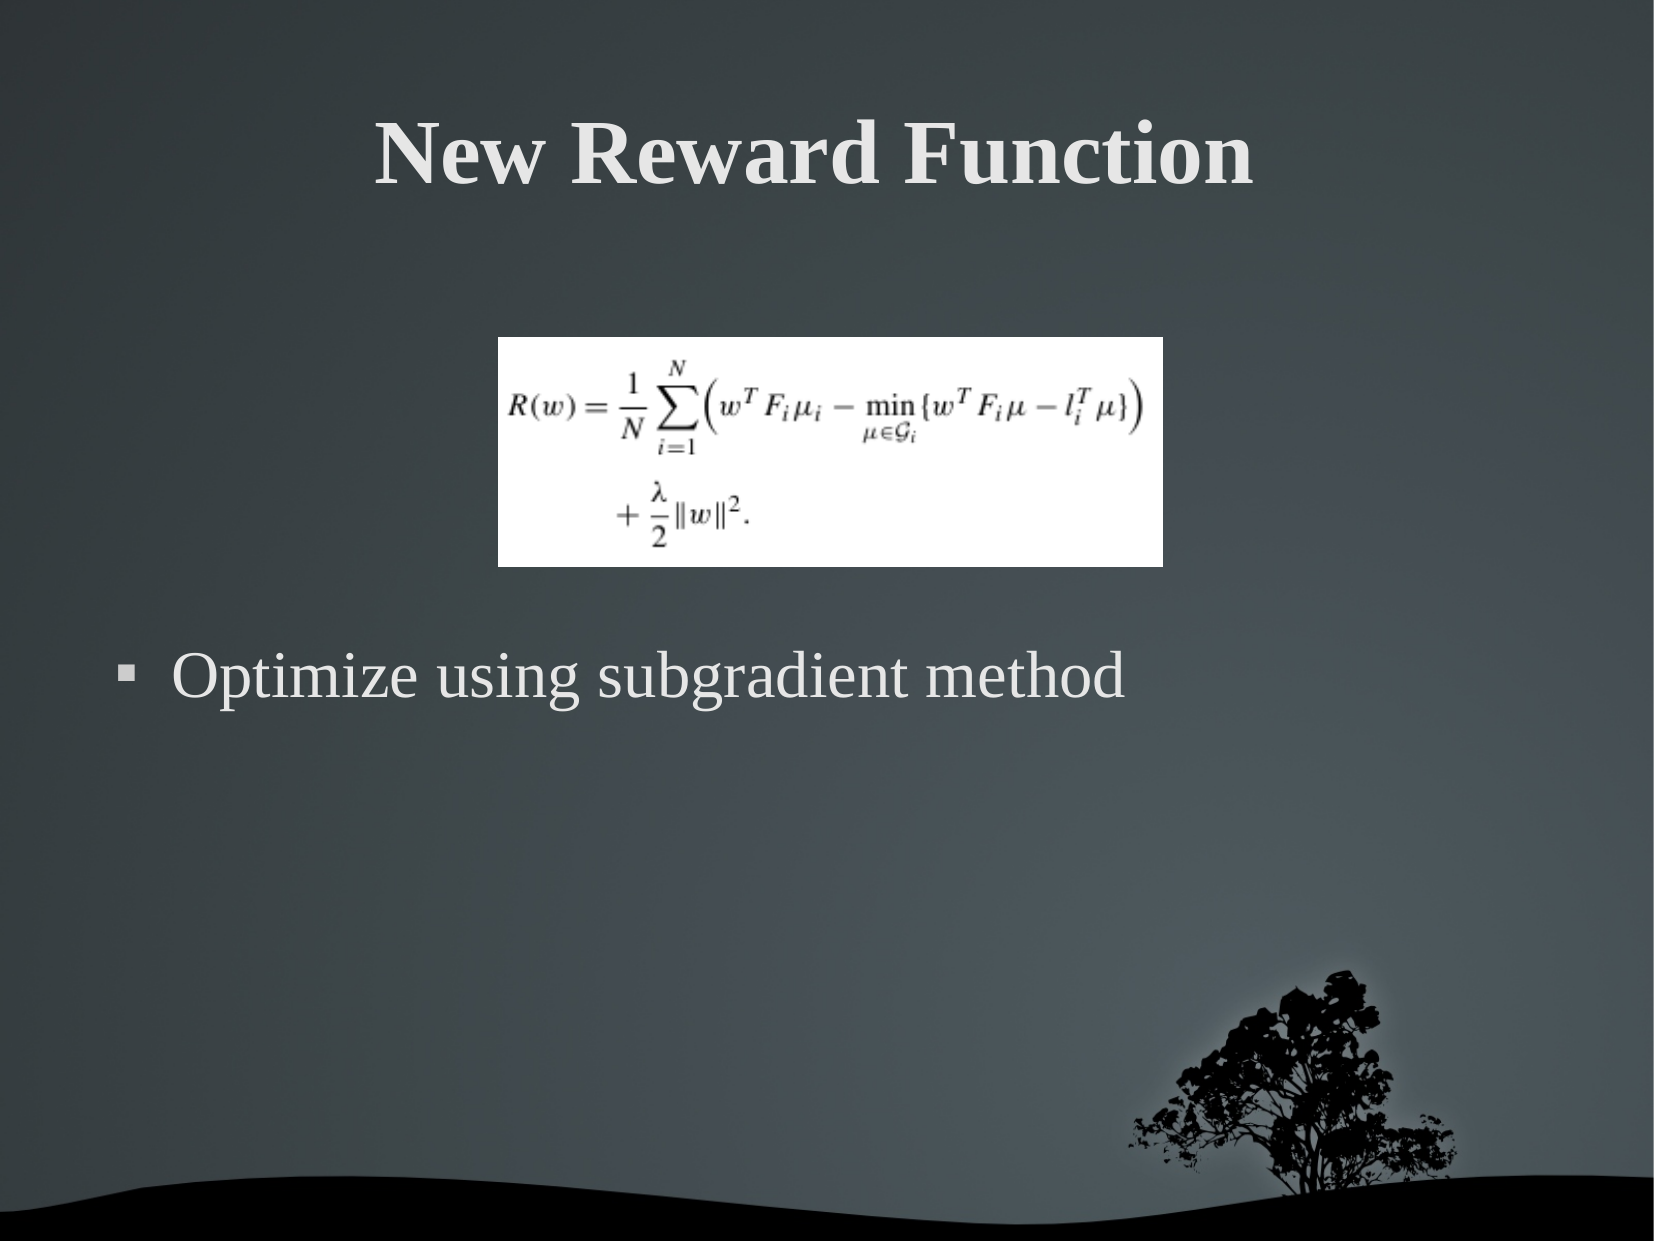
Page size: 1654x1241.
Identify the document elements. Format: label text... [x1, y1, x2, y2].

picture [0, 0, 1654, 1241]
list Optimize using subgradient method [82, 637, 1571, 1094]
title New Reward Function [82, 49, 1571, 257]
